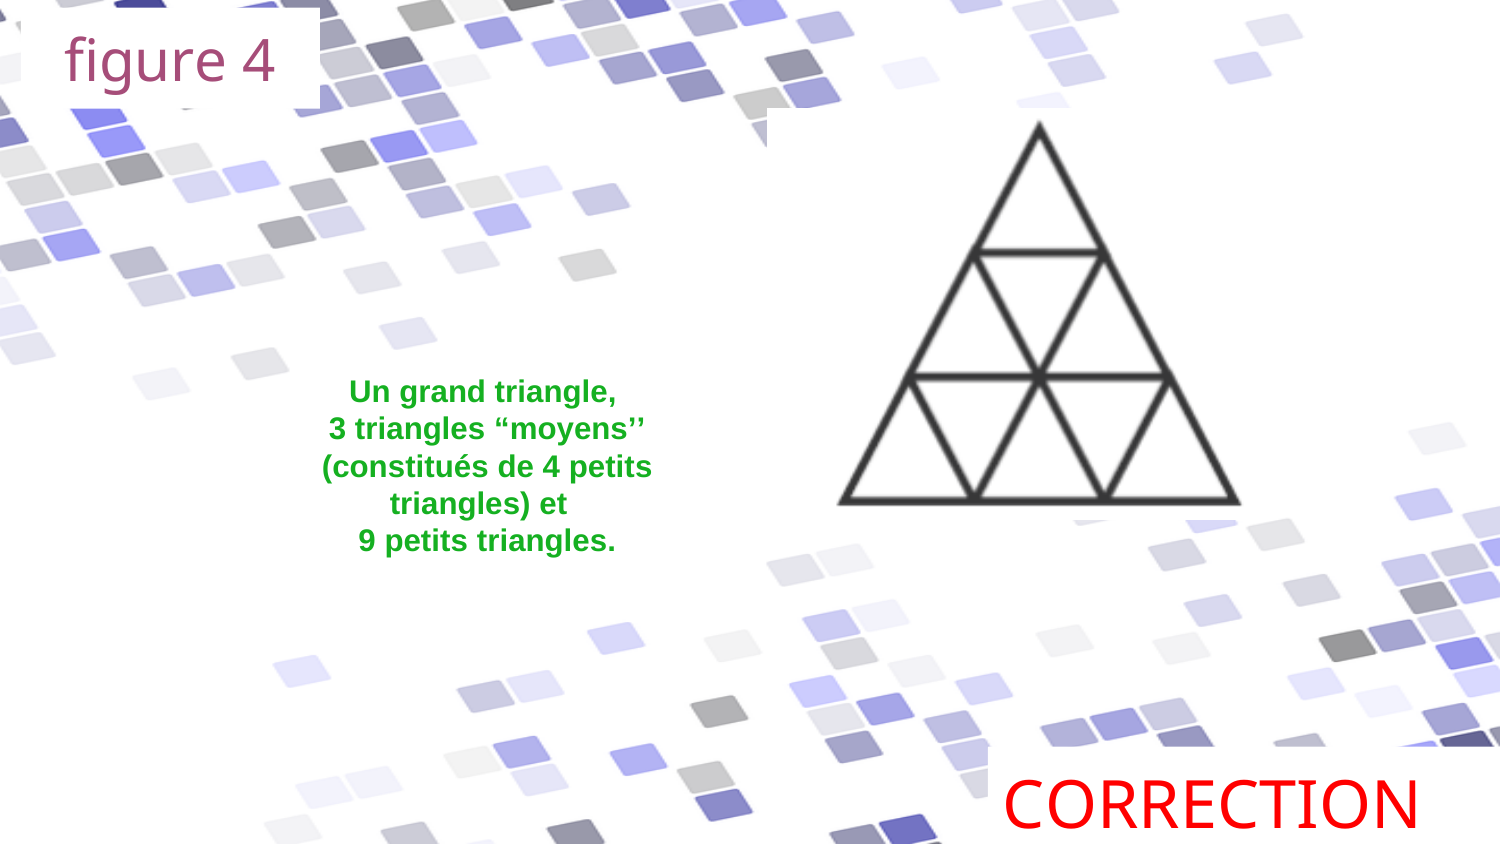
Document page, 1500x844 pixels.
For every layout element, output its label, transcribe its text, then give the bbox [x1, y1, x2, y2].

text_box figure 4 [20, 7, 320, 109]
text_box Un grand triangle, 3 triangles “moyens’’ (constitués de 4 petits triangles) et 9 petits triangles. [304, 355, 671, 576]
picture [0, 0, 1500, 844]
text_box CORRECTION [987, 746, 1500, 844]
